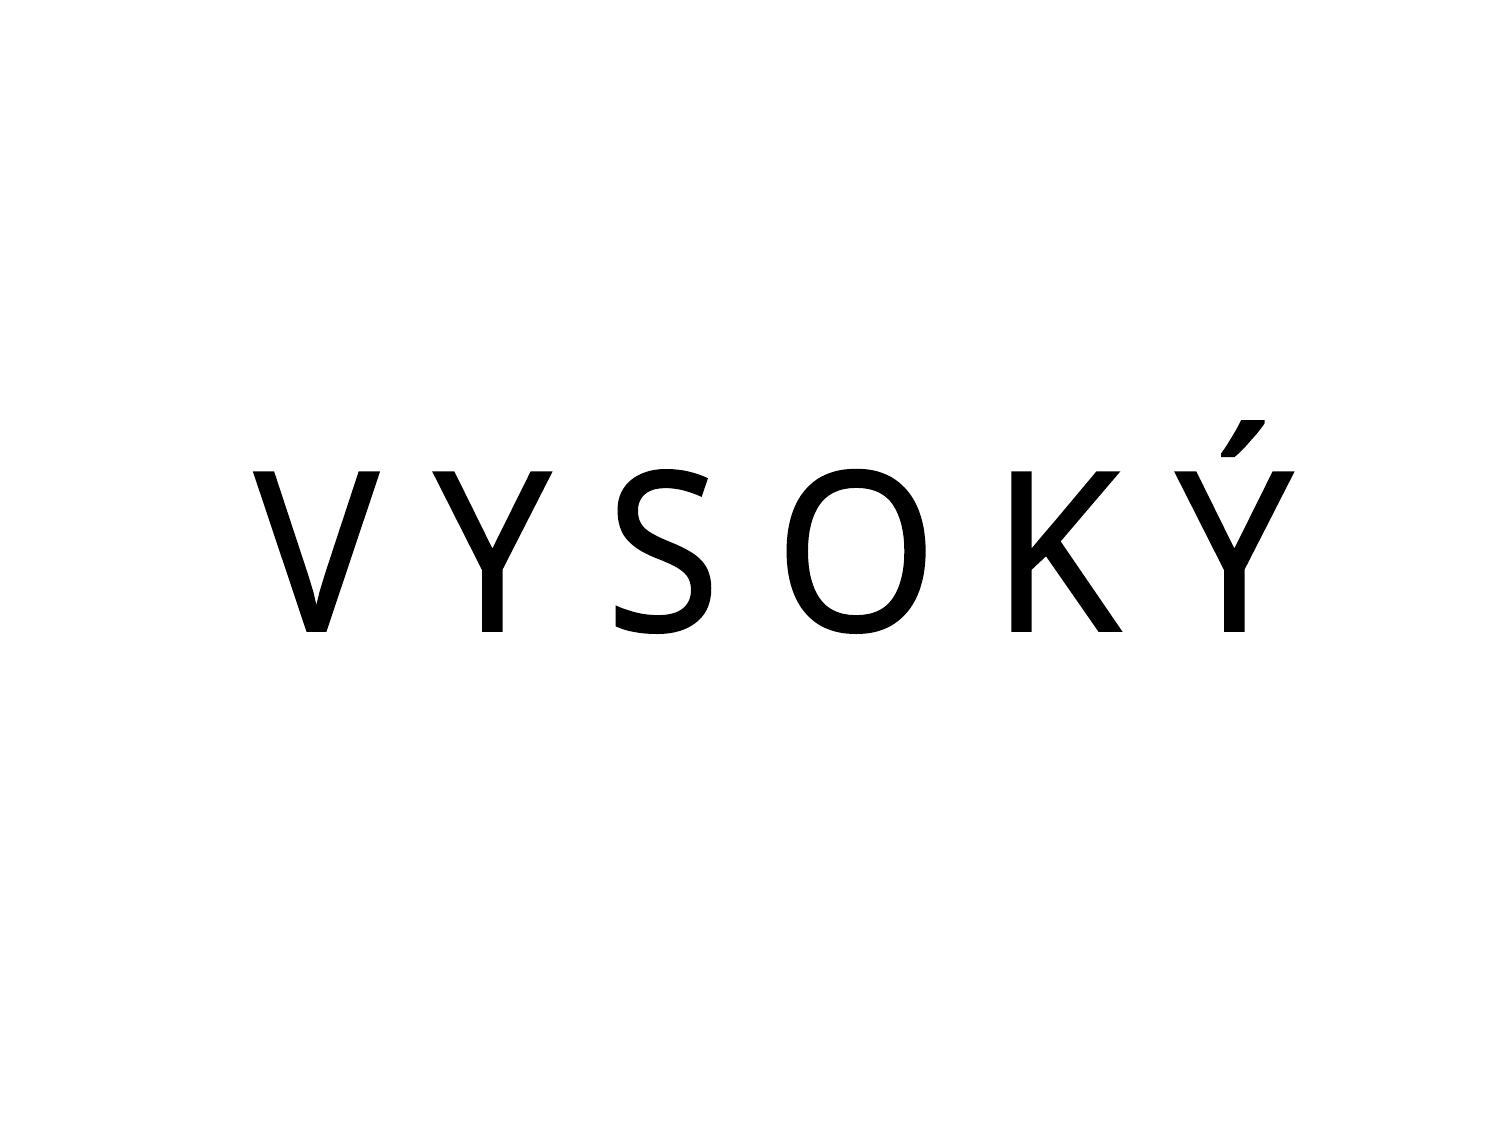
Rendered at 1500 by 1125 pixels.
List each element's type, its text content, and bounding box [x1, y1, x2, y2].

text_box V Y S O K Ý [1012, 472, 1122, 632]
text_box V Y S O K Ý [616, 469, 711, 634]
text_box V Y S O K Ý [433, 472, 552, 632]
text_box V Y S O K Ý [1175, 472, 1294, 632]
text_box V Y S O K Ý [253, 472, 380, 632]
text_box V Y S O K Ý [787, 469, 925, 634]
text_box V Y S O K Ý [1221, 420, 1264, 457]
